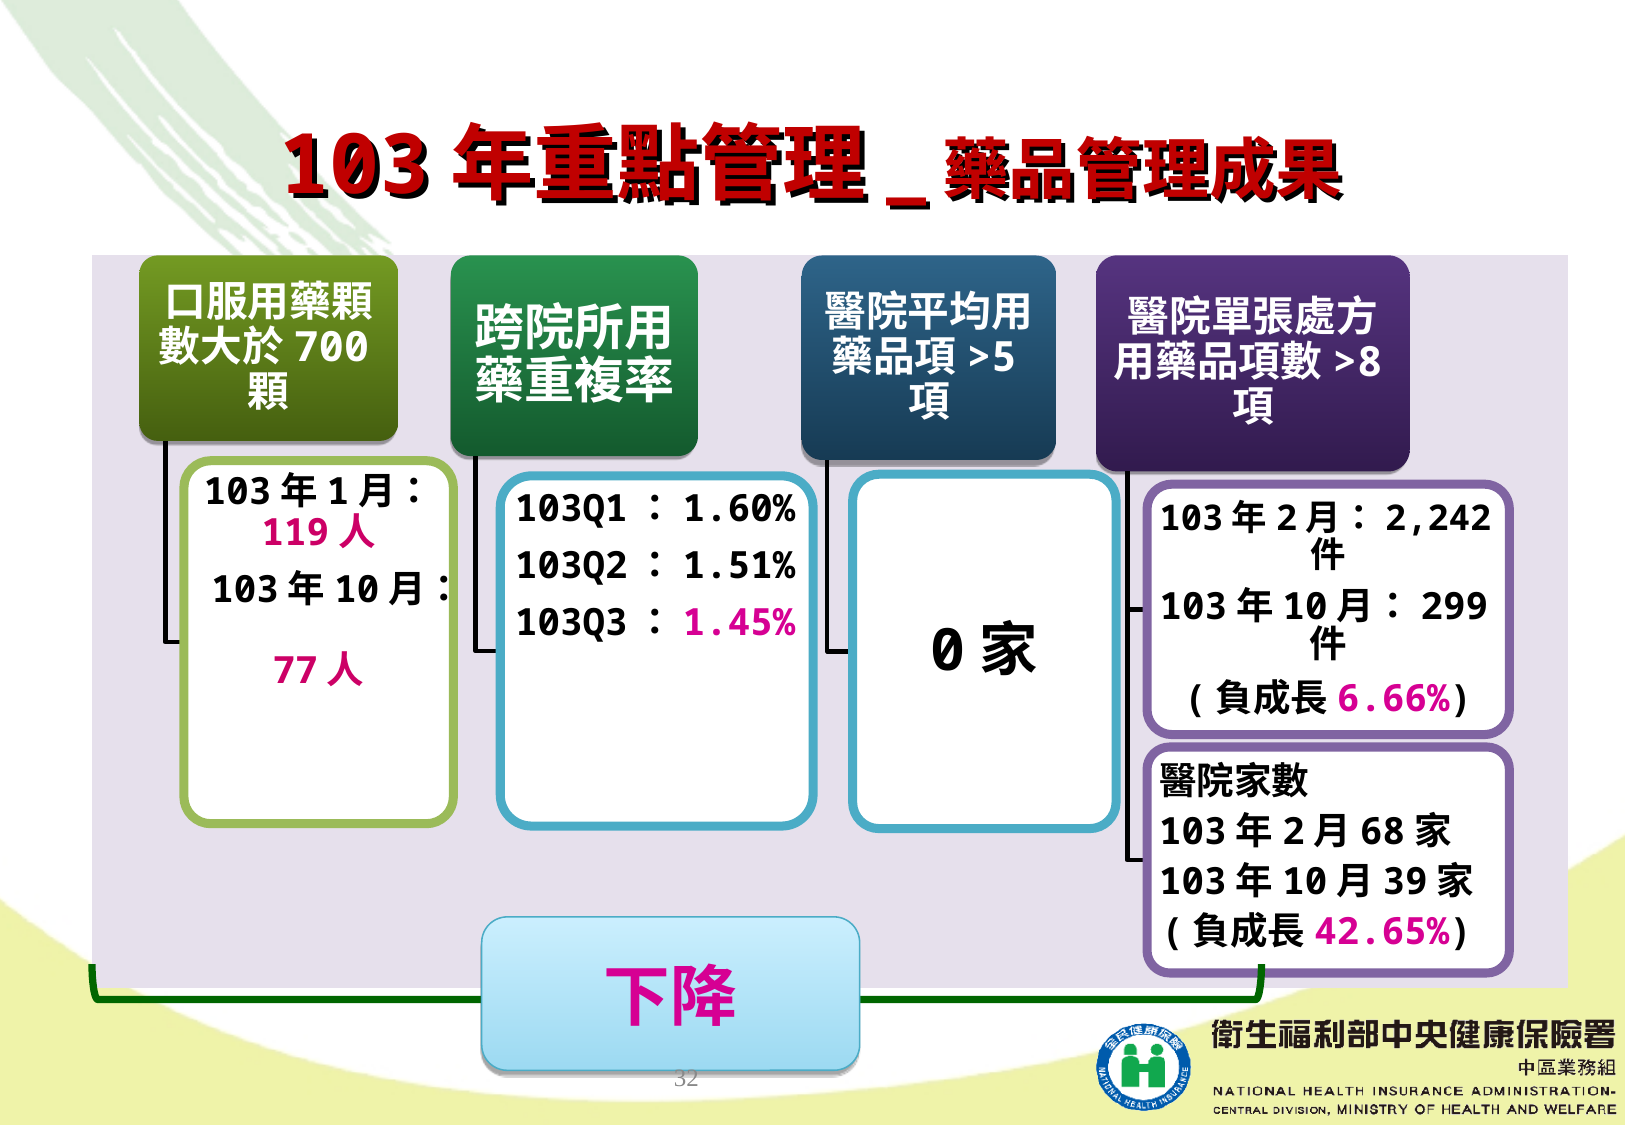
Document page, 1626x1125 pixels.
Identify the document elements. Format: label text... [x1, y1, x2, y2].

text_box [658, 1046, 1039, 1107]
text_box 口服用藥顆數大於700顆 [139, 255, 399, 441]
text_box 醫院單張處方用藥品項數>8項 [1096, 255, 1410, 472]
text_box 103年1月： 119人 103年10月： 77人 [183, 460, 454, 824]
text_box 跨院所用藥重複率 [450, 255, 698, 457]
text_box [92, 255, 1257, 988]
text_box 103年2月：2,242件 103年10月：299件 (負成長6.66%) [1147, 484, 1510, 735]
text_box 0家 [852, 474, 1117, 829]
text_box 下降 [481, 916, 860, 1071]
text_box 103Q1：1.60% 103Q2：1.51% 103Q3：1.45% [500, 475, 814, 827]
text_box [1130, 255, 1568, 988]
text_box 醫院家數 103年2月68家 103年10月39家 (負成長42.65%) [1147, 746, 1510, 973]
text_box 醫院平均用藥品項>5項 [801, 255, 1057, 460]
title 103年重點管理_藥品管理成果 [80, 66, 1543, 254]
